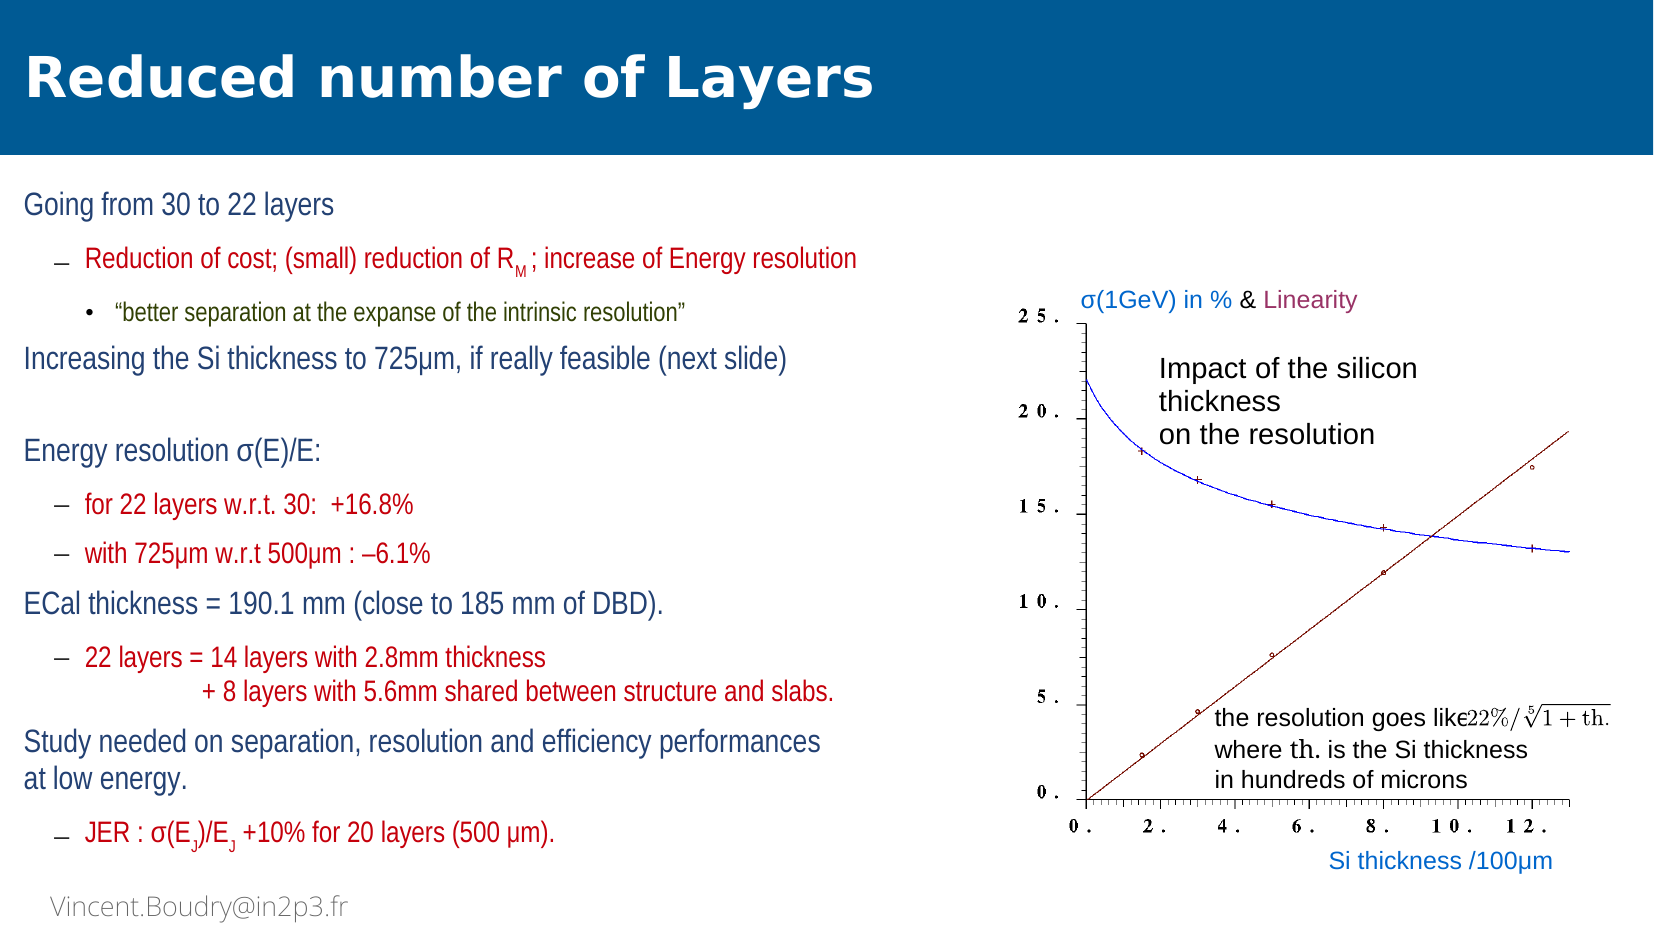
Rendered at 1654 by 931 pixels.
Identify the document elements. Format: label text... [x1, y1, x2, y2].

title Reduced number of Layers [24, 12, 1635, 143]
text_box Impact of the silicon thickness on the resolution [1144, 345, 1534, 457]
text_box σ(1GeV) in % & Linearity [1065, 277, 1373, 321]
text_box [1466, 704, 1611, 732]
list Going from 30 to 22 layers Reduction of cost; (small) reduction of RM ; increase of Energy resolution “better separation at the expanse of the intrinsic resolution” Increasing the Si thickness to 725μm, if really feasible (next slide) Energy resolution σ(E)/E: for 22 layers w.r.t. 30: +16.8% with 725μm w.r.t 500μm : –6.1% ECal thickness = 190.1 mm (close to 185 mm of DBD). 22 layers = 14 layers with 2.8mm thickness + 8 layers with 5.6mm shared between structure and slabs. Study needed on separation, resolution and efficiency performances at low energy. JER : σ(EJ)/EJ +10% for 20 layers (500 μm). [23, 185, 1630, 857]
text_box Si thickness /100μm [1313, 839, 1569, 882]
text_box the resolution goes like where th. is the Si thickness in hundreds of microns [1199, 696, 1563, 816]
